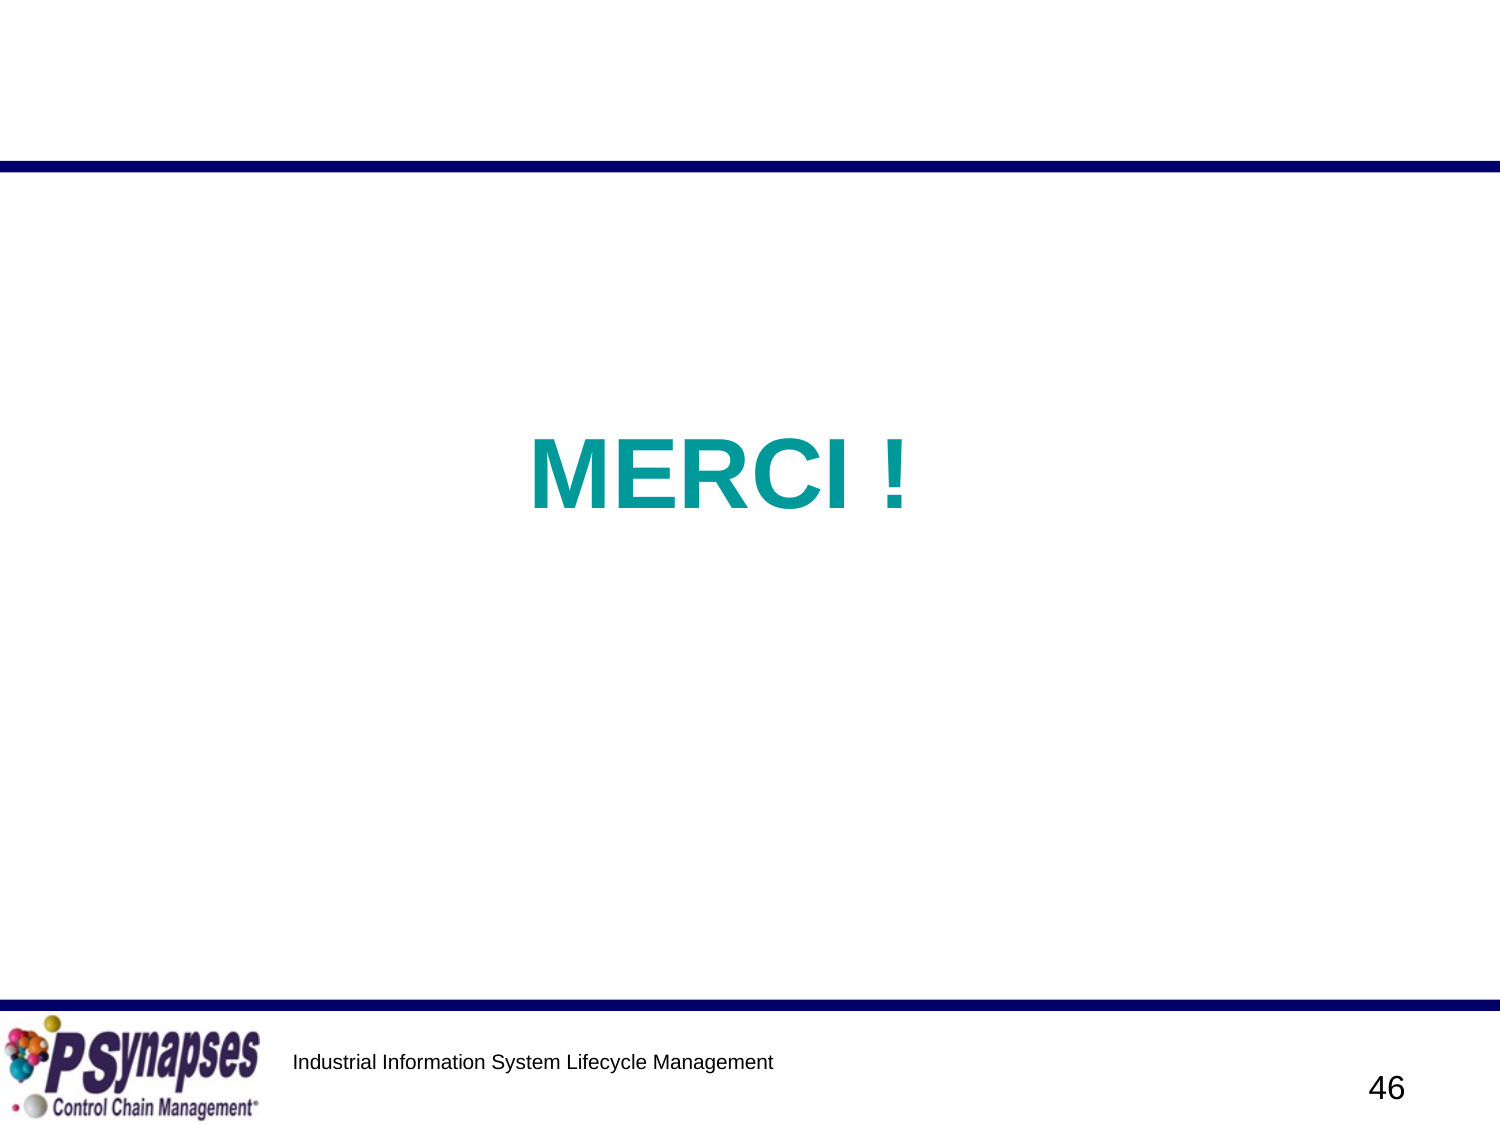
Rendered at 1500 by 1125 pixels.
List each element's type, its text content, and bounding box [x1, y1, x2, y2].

picture [0, 1011, 260, 1125]
list MERCI ! [0, 409, 1442, 752]
